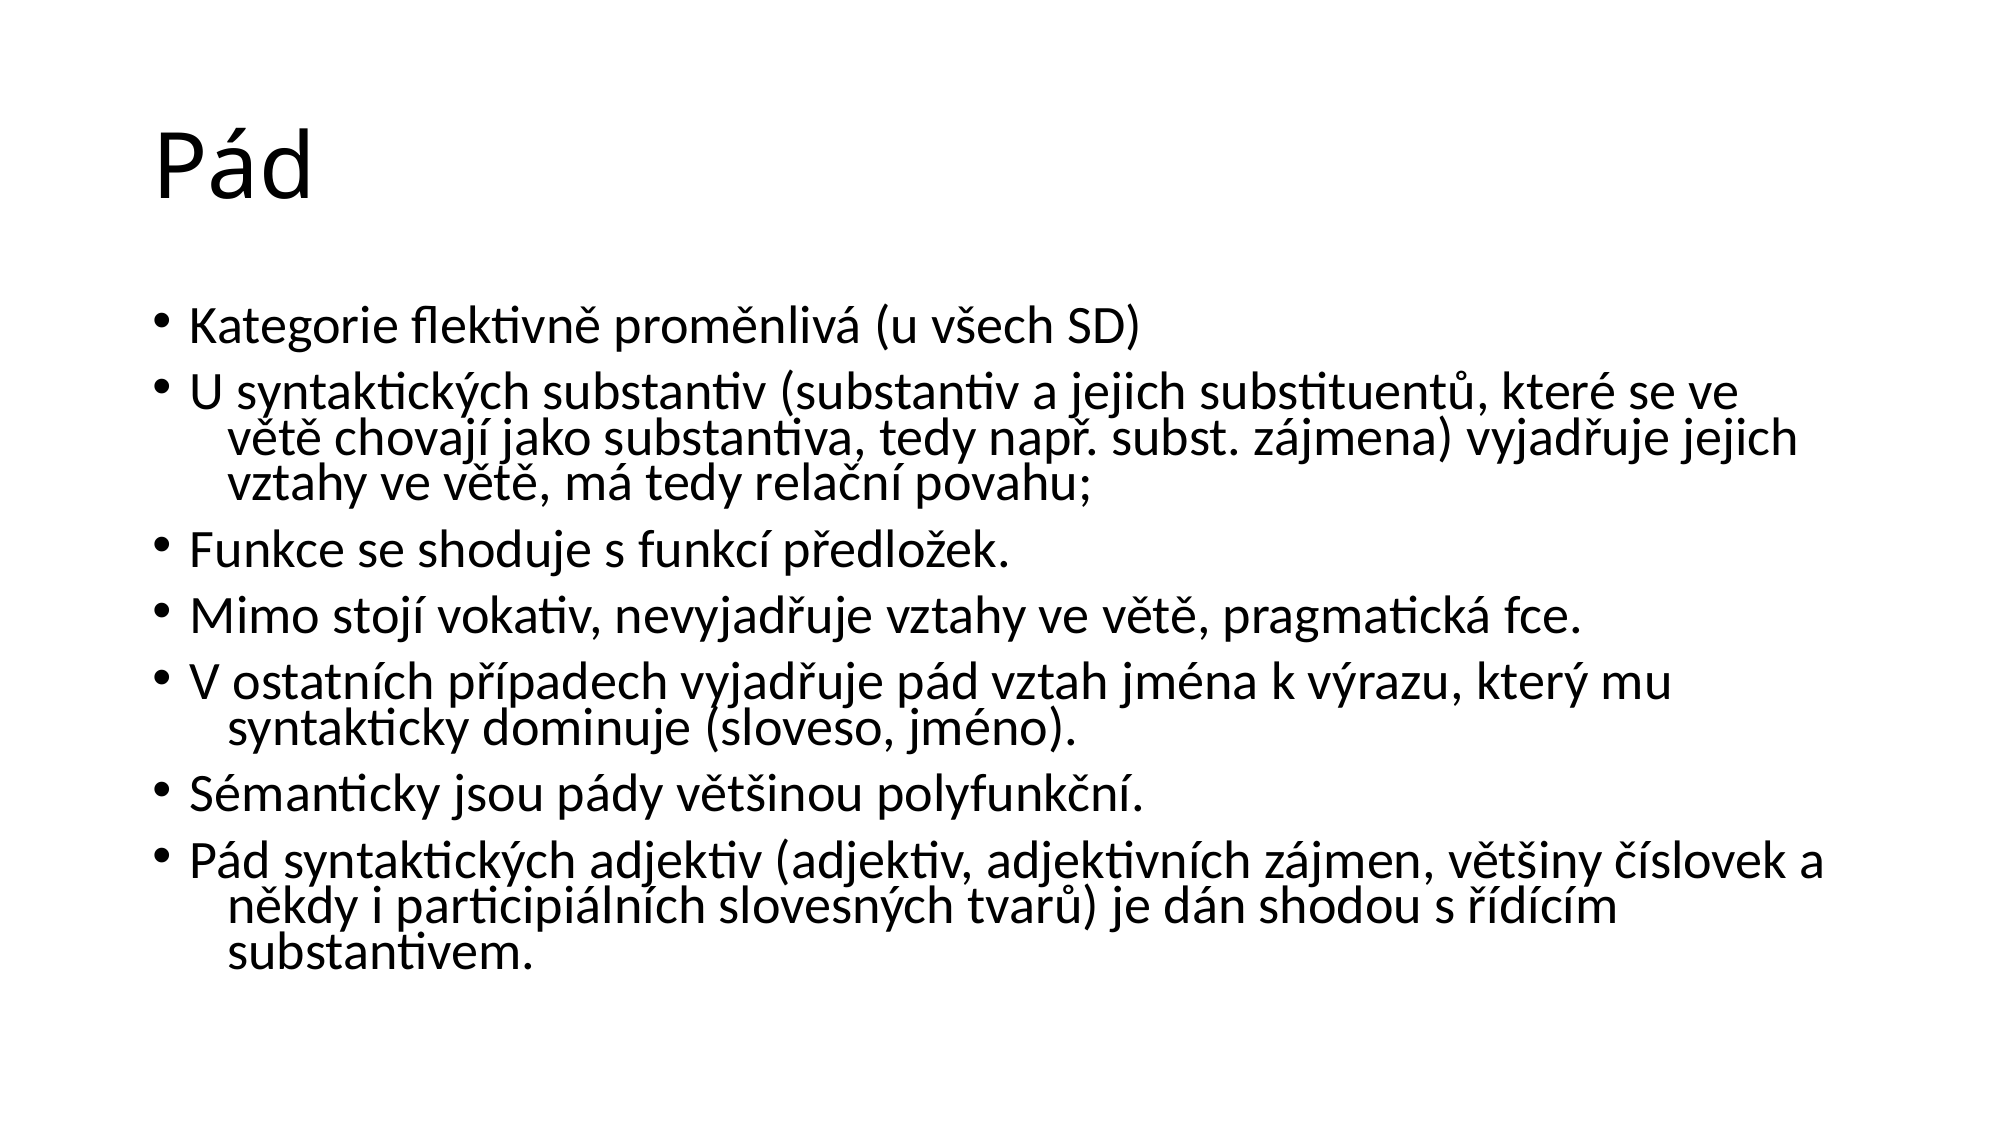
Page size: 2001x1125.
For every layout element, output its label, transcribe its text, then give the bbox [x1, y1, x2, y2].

title Pád [137, 59, 1863, 278]
list Kategorie flektivně proměnlivá (u všech SD) U syntaktických substantiv (substantiv a jejich substituentů, které se ve větě chovají jako substantiva, tedy např. subst. zájmena) vyjadřuje jejich vztahy ve větě, má tedy relační povahu; Funkce se shoduje s funkcí předložek. Mimo stojí vokativ, nevyjadřuje vztahy ve větě, pragmatická fce. V ostatních případech vyjadřuje pád vztah jména k výrazu, který mu syntakticky dominuje (sloveso, jméno). Sémanticky jsou pády většinou polyfunkční. Pád syntaktických adjektiv (adjektiv, adjektivních zájmen, většiny číslovek a někdy i participiálních slovesných tvarů) je dán shodou s řídícím substantivem. [137, 299, 1863, 1014]
